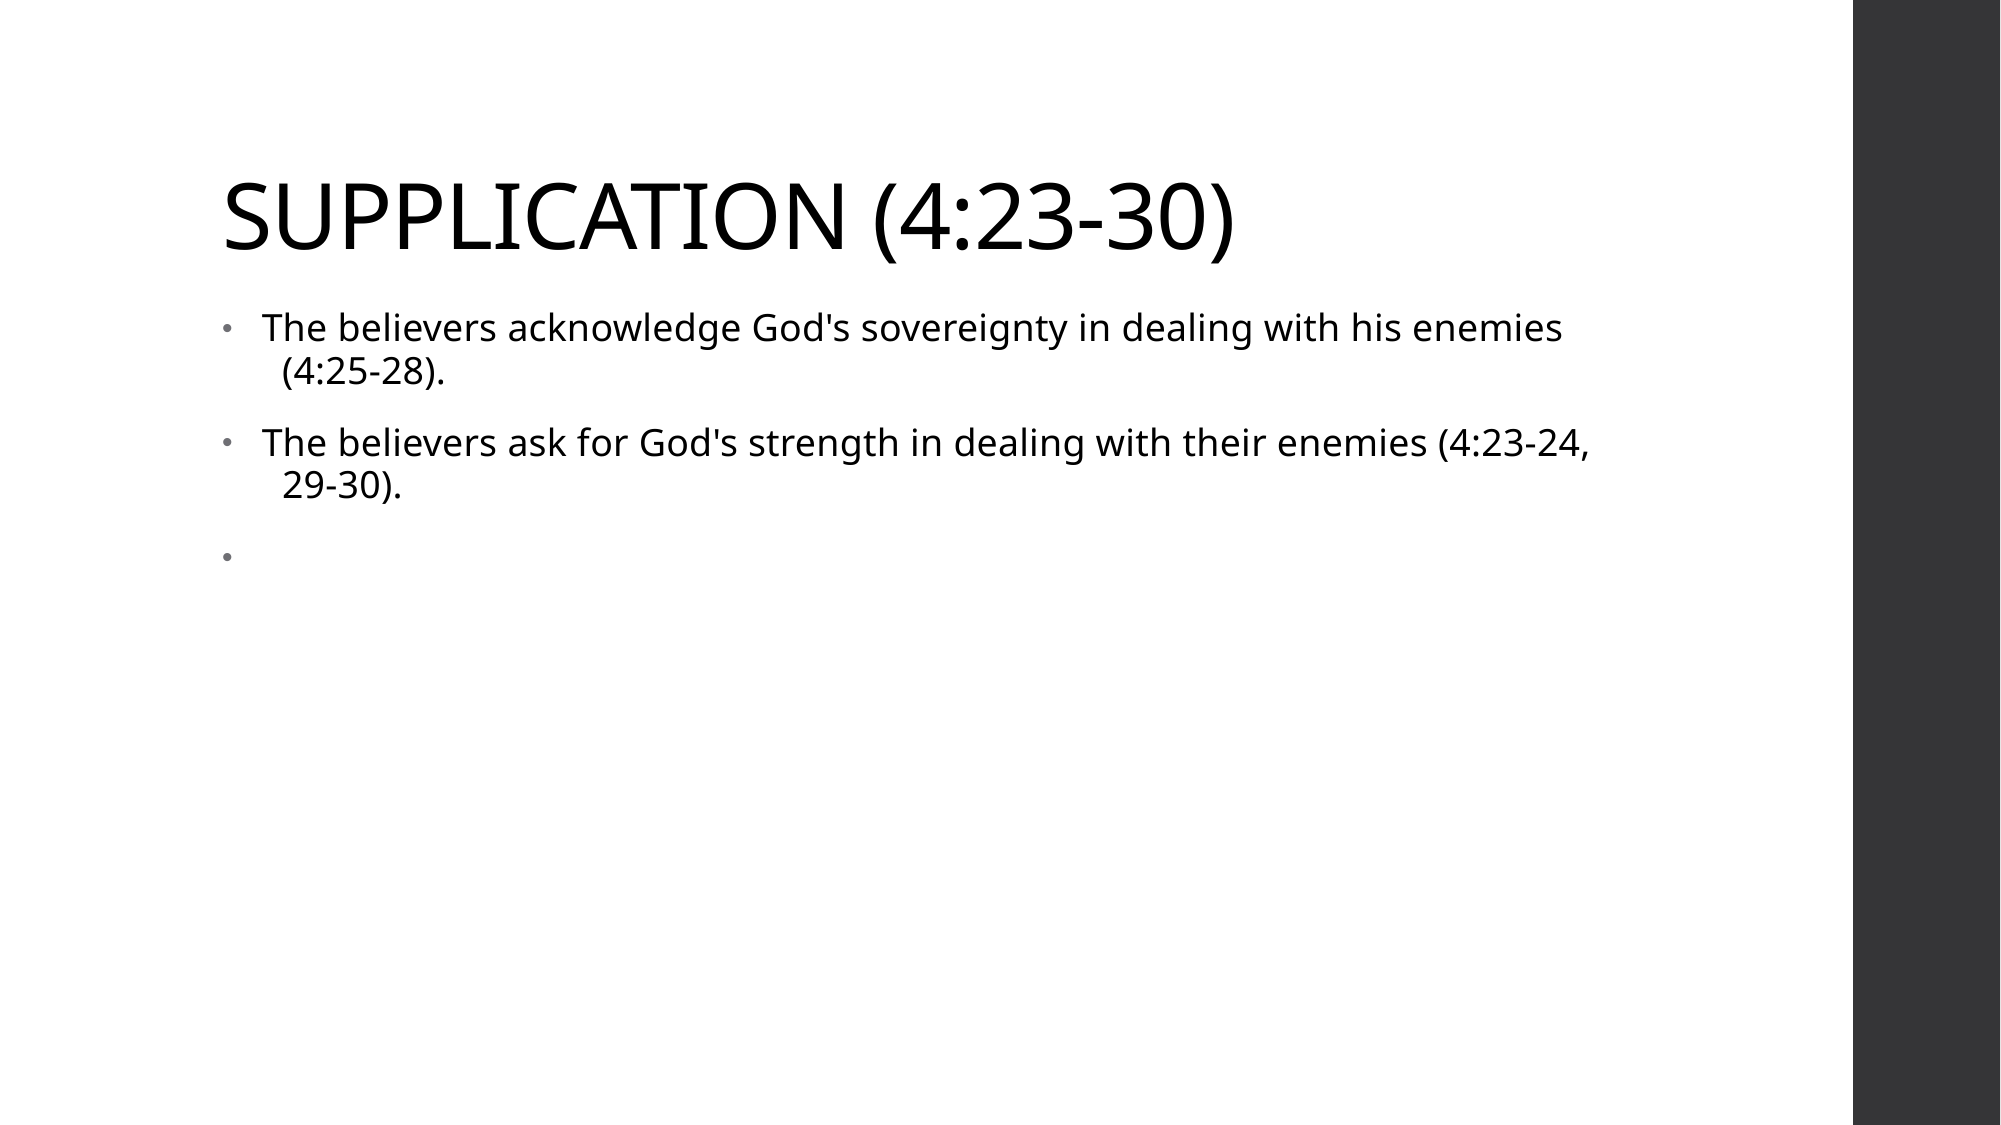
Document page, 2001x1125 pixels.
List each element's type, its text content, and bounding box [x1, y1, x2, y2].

list The believers acknowledge God's sovereignty in dealing with his enemies (4:25-28). The believers ask for God's strength in dealing with their enemies (4:23-24, 29-30). [206, 299, 1617, 1014]
title SUPPLICATION (4:23-30) [206, 60, 1797, 278]
